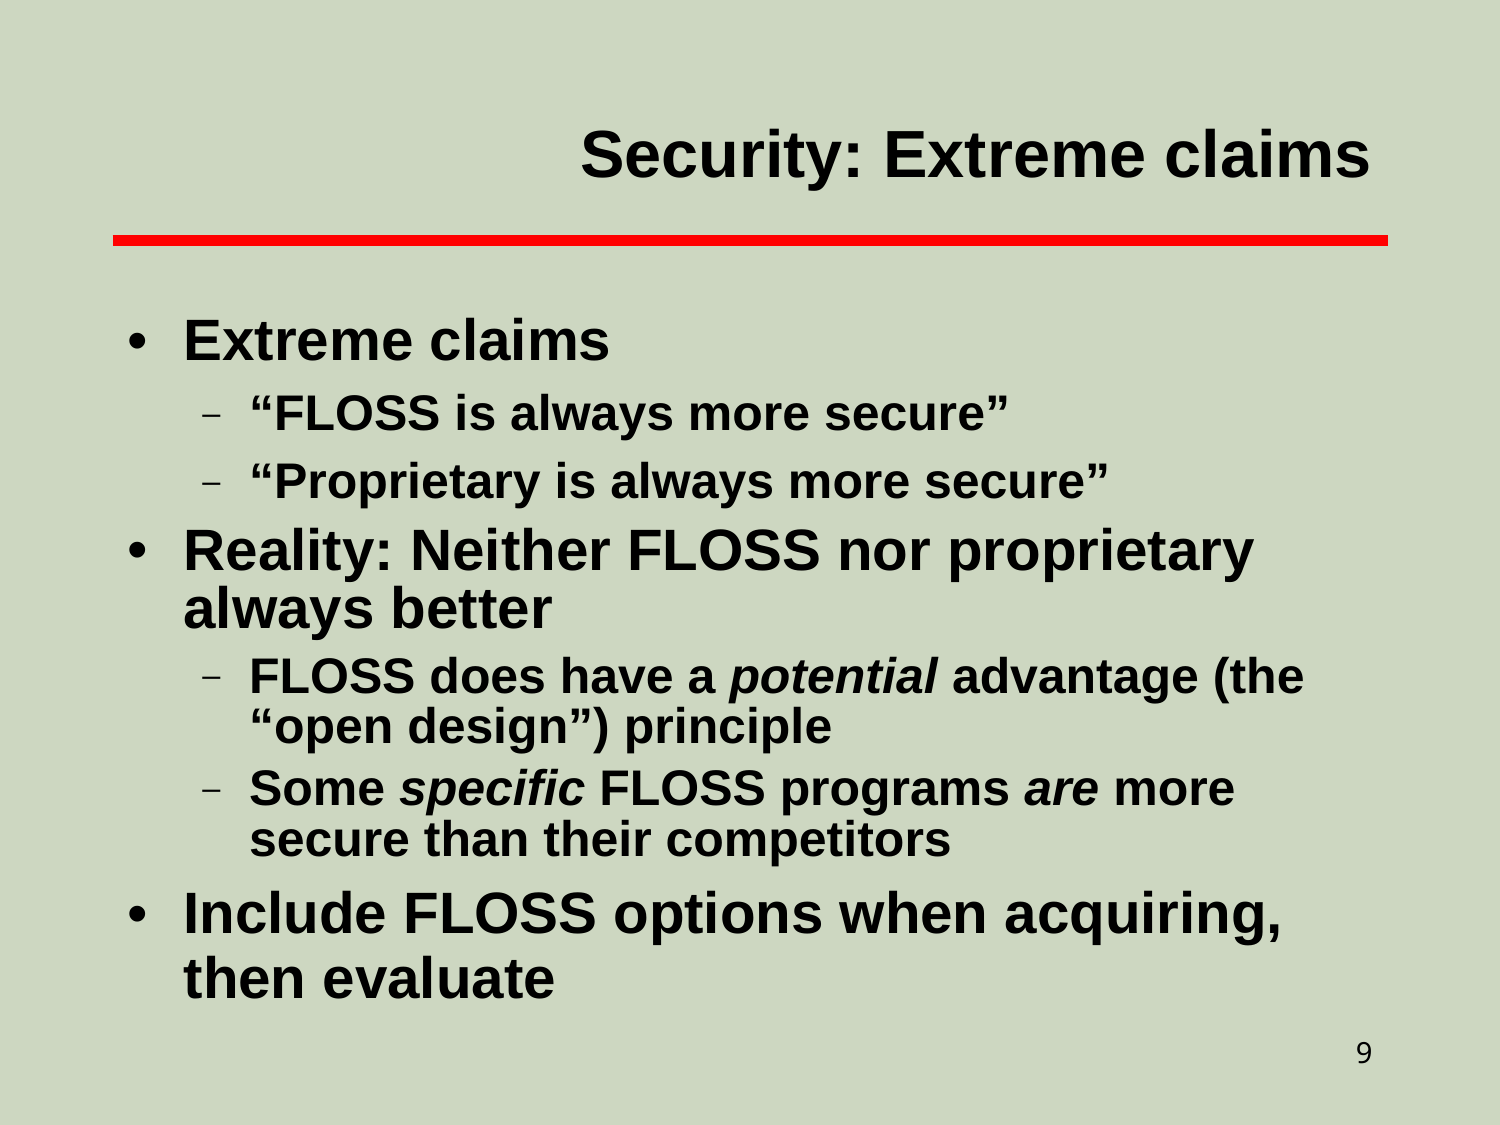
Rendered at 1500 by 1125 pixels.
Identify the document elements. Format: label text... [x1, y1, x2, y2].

title Security: Extreme claims [337, 85, 1388, 224]
list Extreme claims “FLOSS is always more secure” “Proprietary is always more secure” Reality: Neither FLOSS nor proprietary always better FLOSS does have a potential advantage (the “open design”) principle Some specific FLOSS programs are more secure than their competitors Include FLOSS options when acquiring, then evaluate [112, 299, 1388, 1033]
